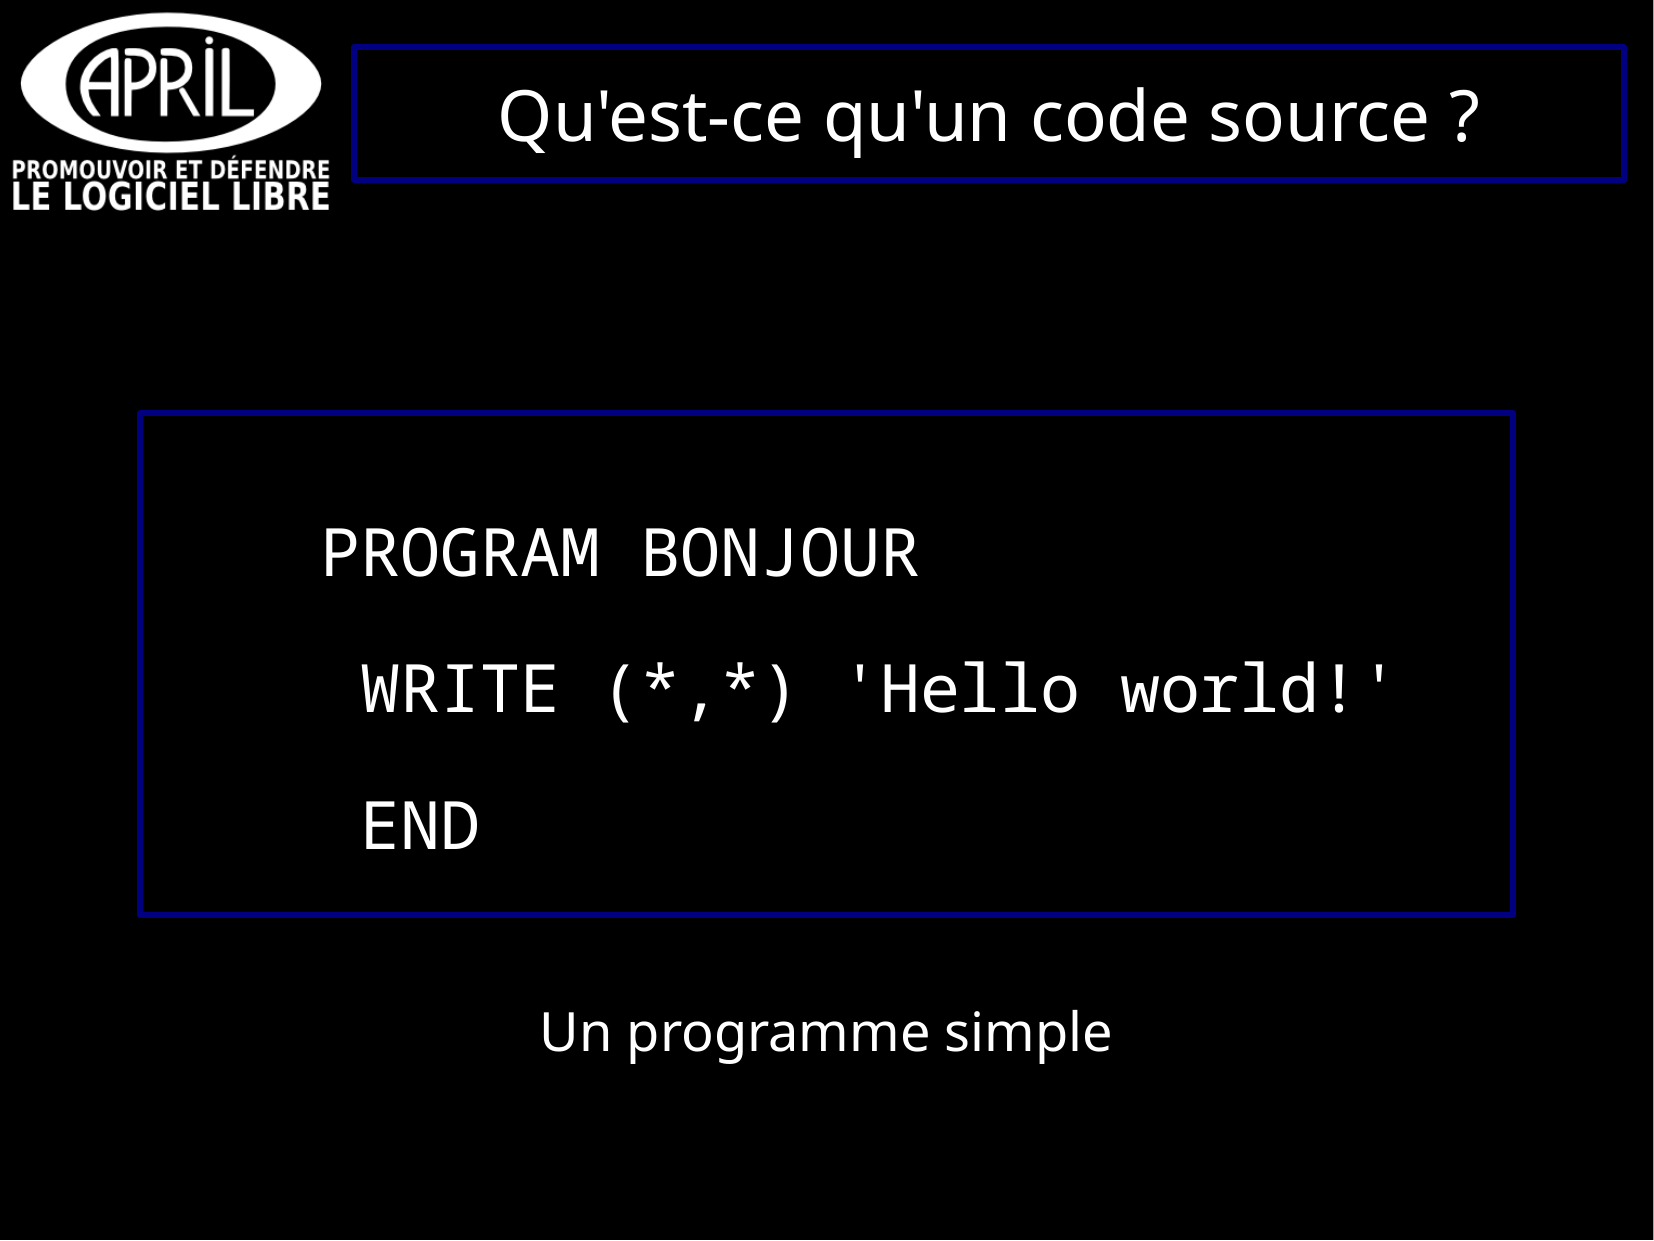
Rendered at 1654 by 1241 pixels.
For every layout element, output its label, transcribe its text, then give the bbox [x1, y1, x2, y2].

text_box Un programme simple [191, 986, 1462, 1064]
title PROGRAM BONJOUR WRITE (*,*) 'Hello world!' END [140, 413, 1514, 916]
picture [8, 7, 333, 237]
title Qu'est-ce qu'un code source ? [354, 47, 1625, 181]
